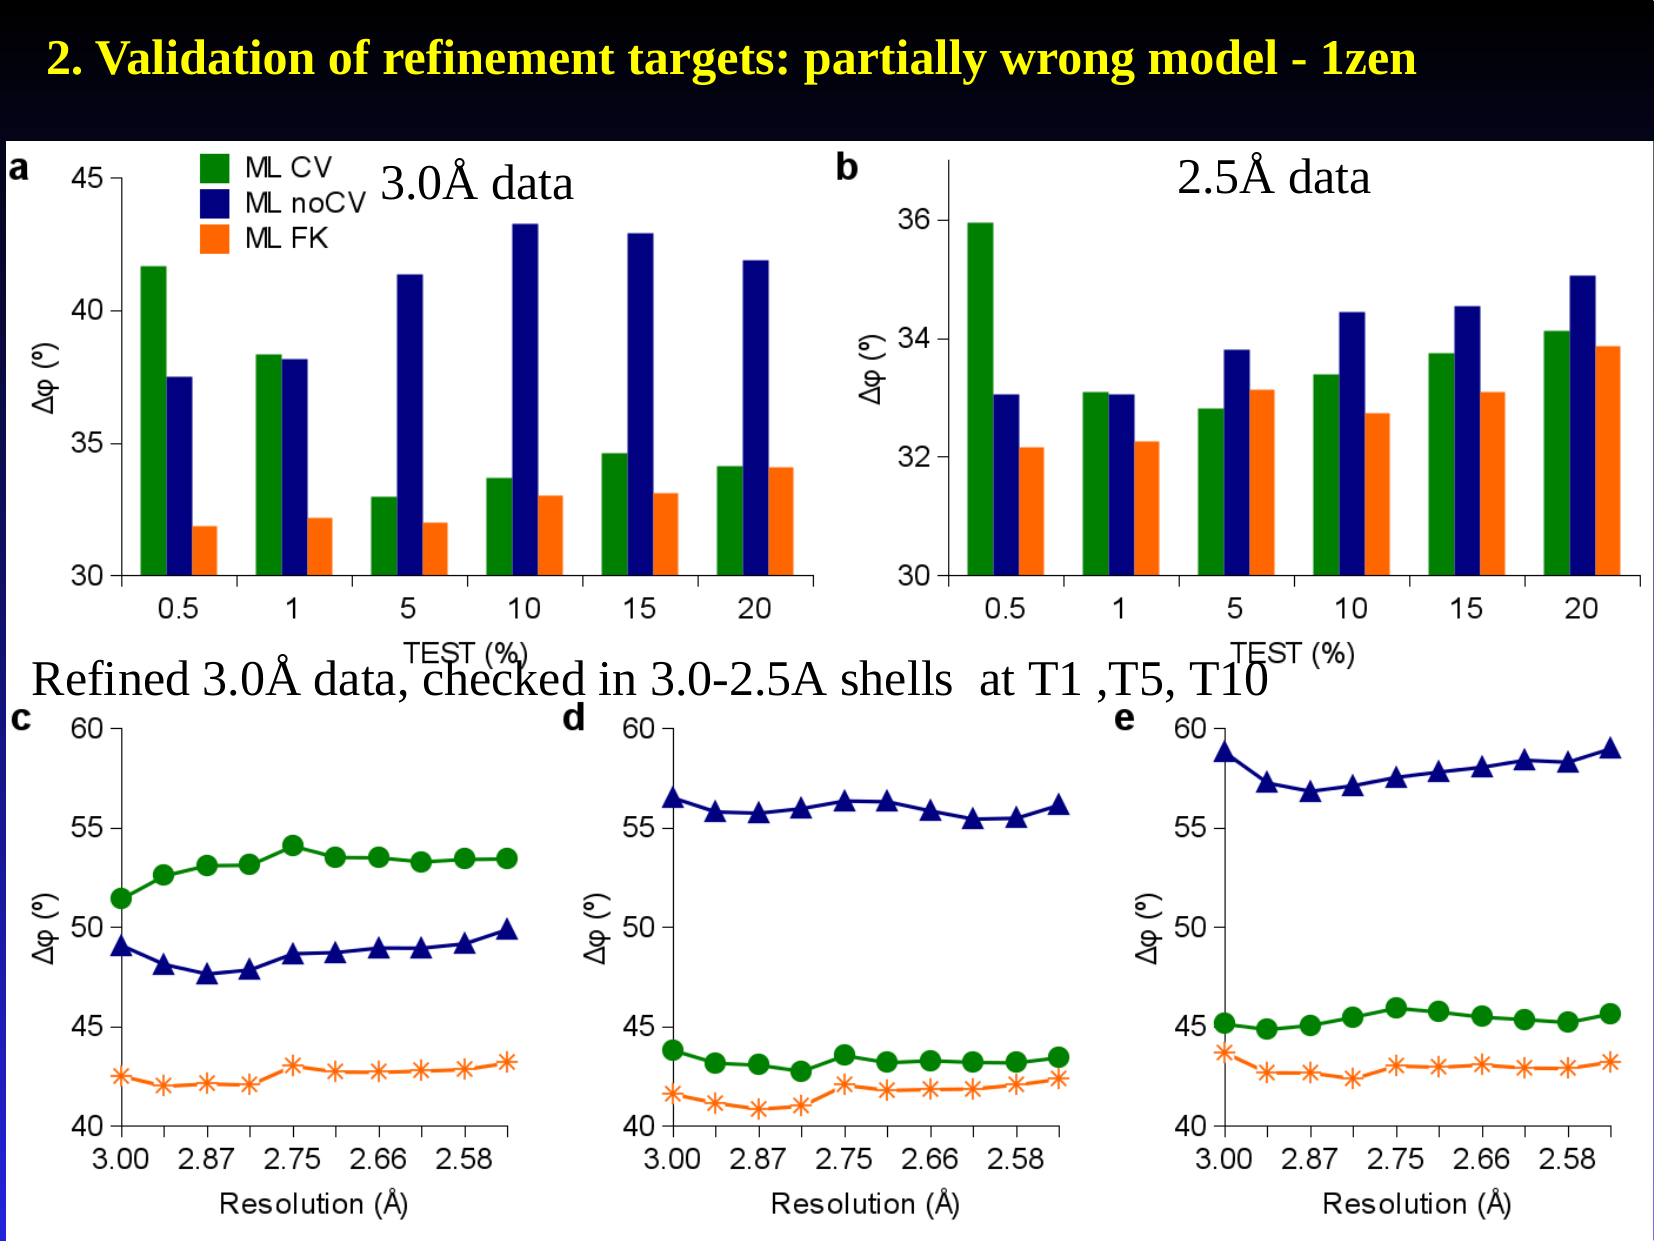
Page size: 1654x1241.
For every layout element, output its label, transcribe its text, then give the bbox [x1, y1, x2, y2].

text_box 2. Validation of refinement targets: partially wrong model - 1zen [31, 22, 1630, 141]
text_box Refined 3.0Å data, checked in 3.0-2.5A shells at T1 ,T5, T10 [17, 643, 1280, 719]
text_box 2.5Å data [1162, 141, 1387, 217]
picture [6, 141, 1654, 1241]
text_box 3.0Å data [365, 147, 590, 223]
